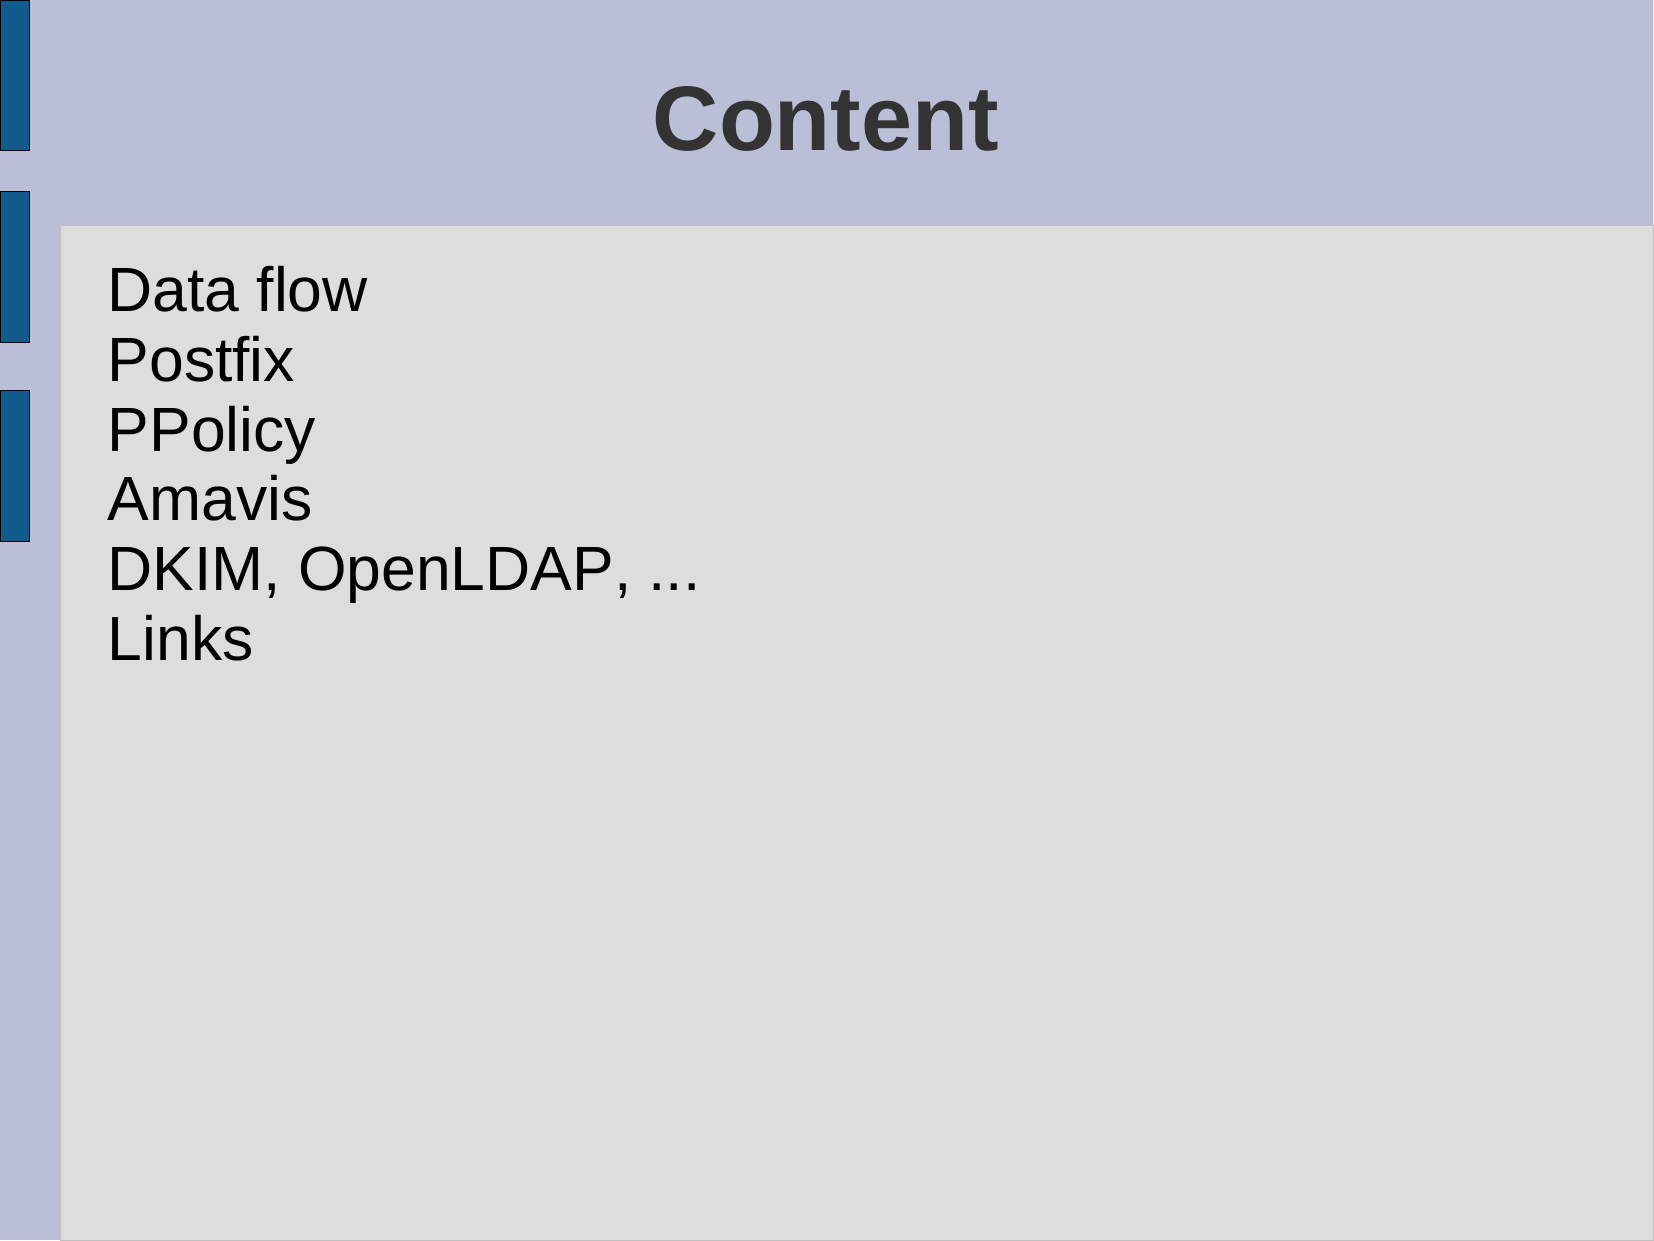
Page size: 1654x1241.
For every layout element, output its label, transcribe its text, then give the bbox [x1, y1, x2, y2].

title Content [120, 15, 1533, 223]
list Data flow Postfix PPolicy Amavis DKIM, OpenLDAP, ... Links [90, 255, 1561, 1171]
